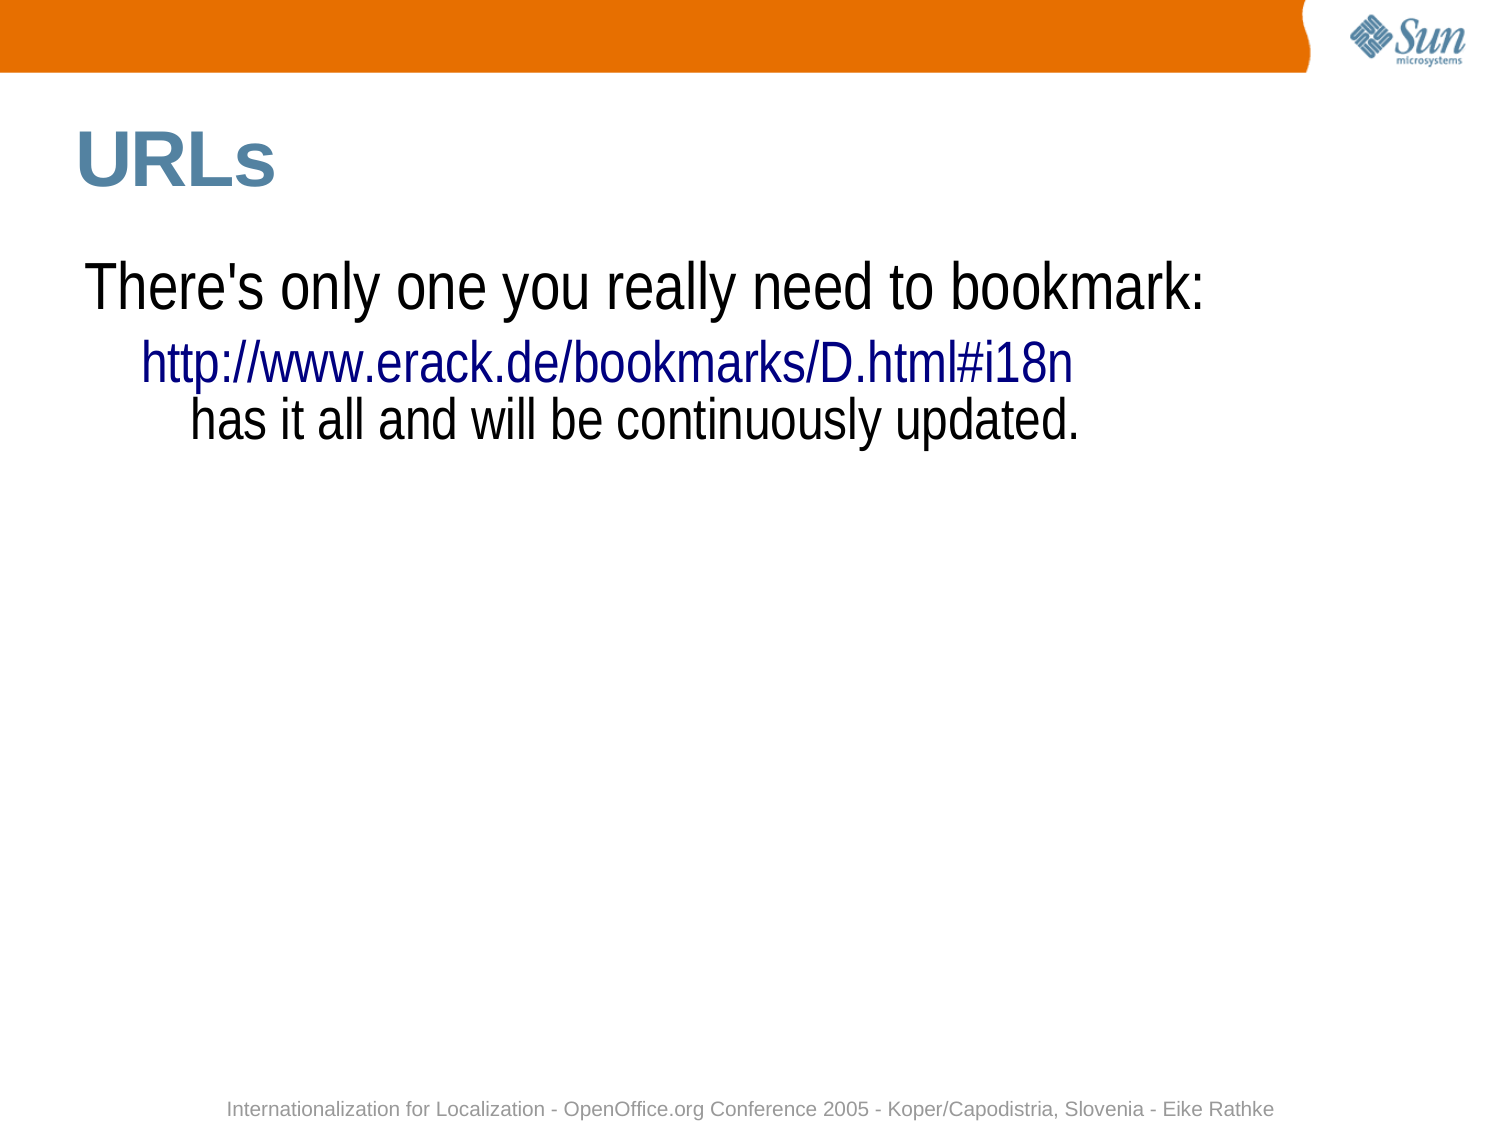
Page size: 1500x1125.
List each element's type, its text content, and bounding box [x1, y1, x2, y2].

picture [0, 0, 1500, 75]
list There's only one you really need to bookmark: http://www.erack.de/bookmarks/D.html#i18n has it all and will be continuously updated. [64, 257, 1402, 1017]
title URLs [75, 122, 1438, 228]
